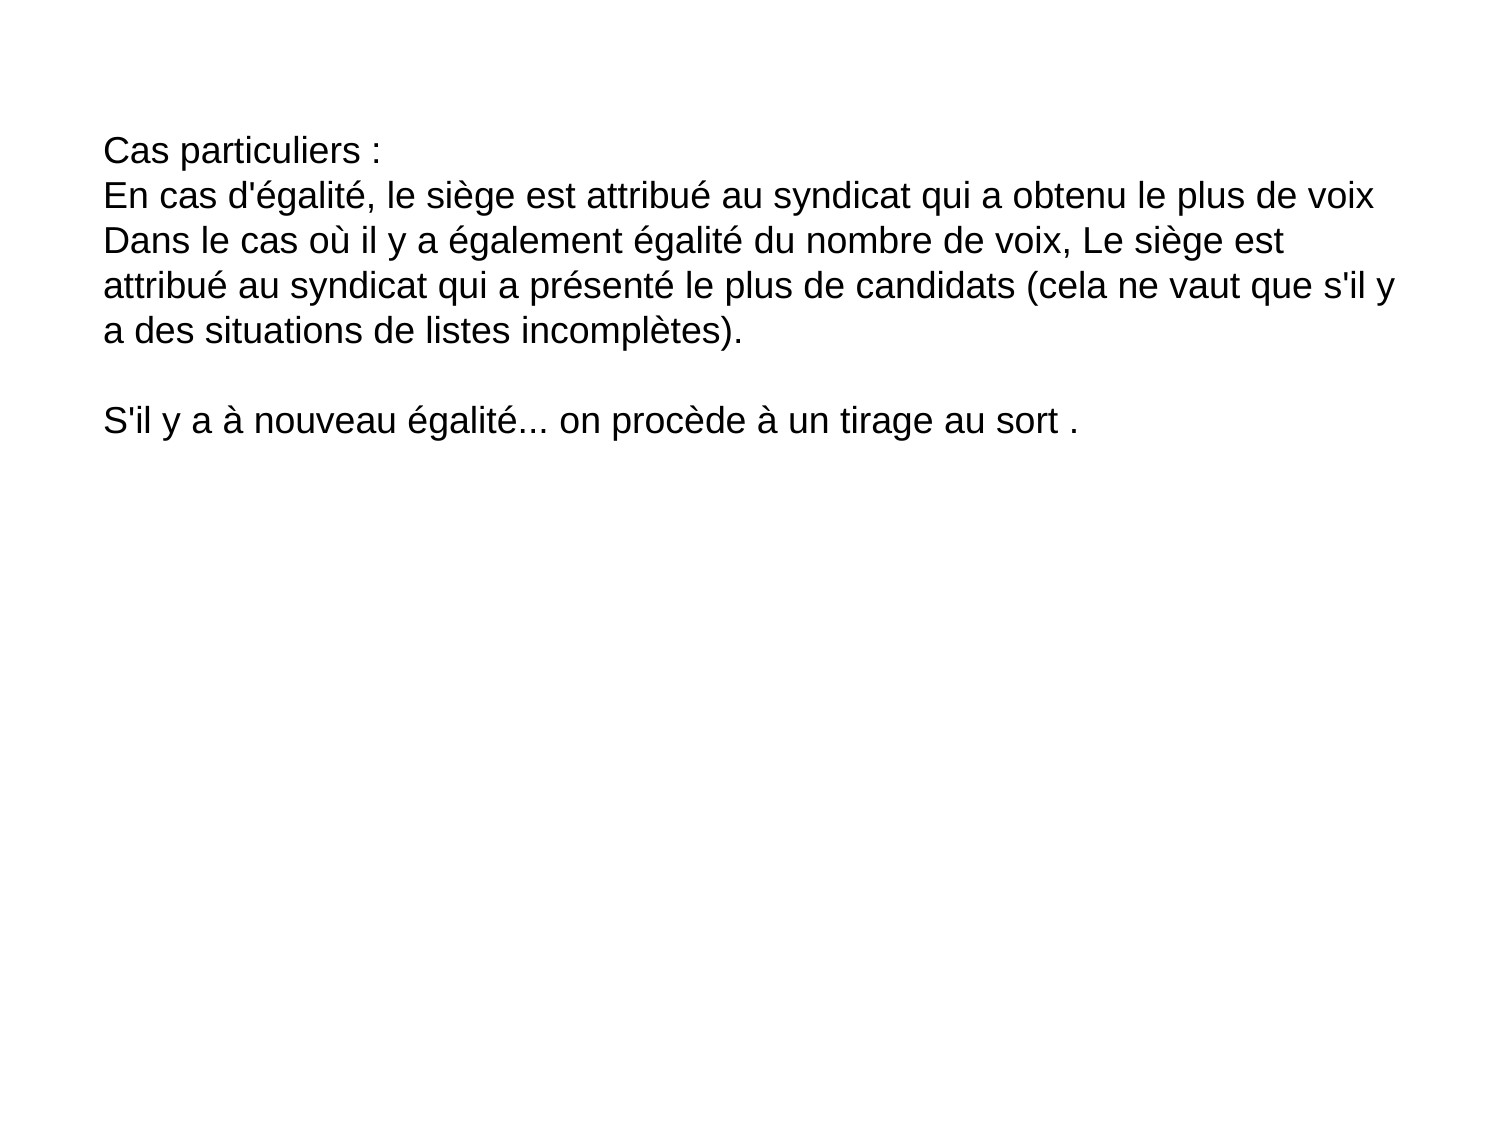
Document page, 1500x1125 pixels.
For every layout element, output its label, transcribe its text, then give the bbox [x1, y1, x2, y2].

text_box Cas particuliers : En cas d'égalité, le siège est attribué au syndicat qui a obtenu le plus de voix Dans le cas où il y a également égalité du nombre de voix, Le siège est attribué au syndicat qui a présenté le plus de candidats (cela ne vaut que s'il y a des situations de listes incomplètes). S'il y a à nouveau égalité... on procède à un tirage au sort . [88, 118, 1418, 539]
